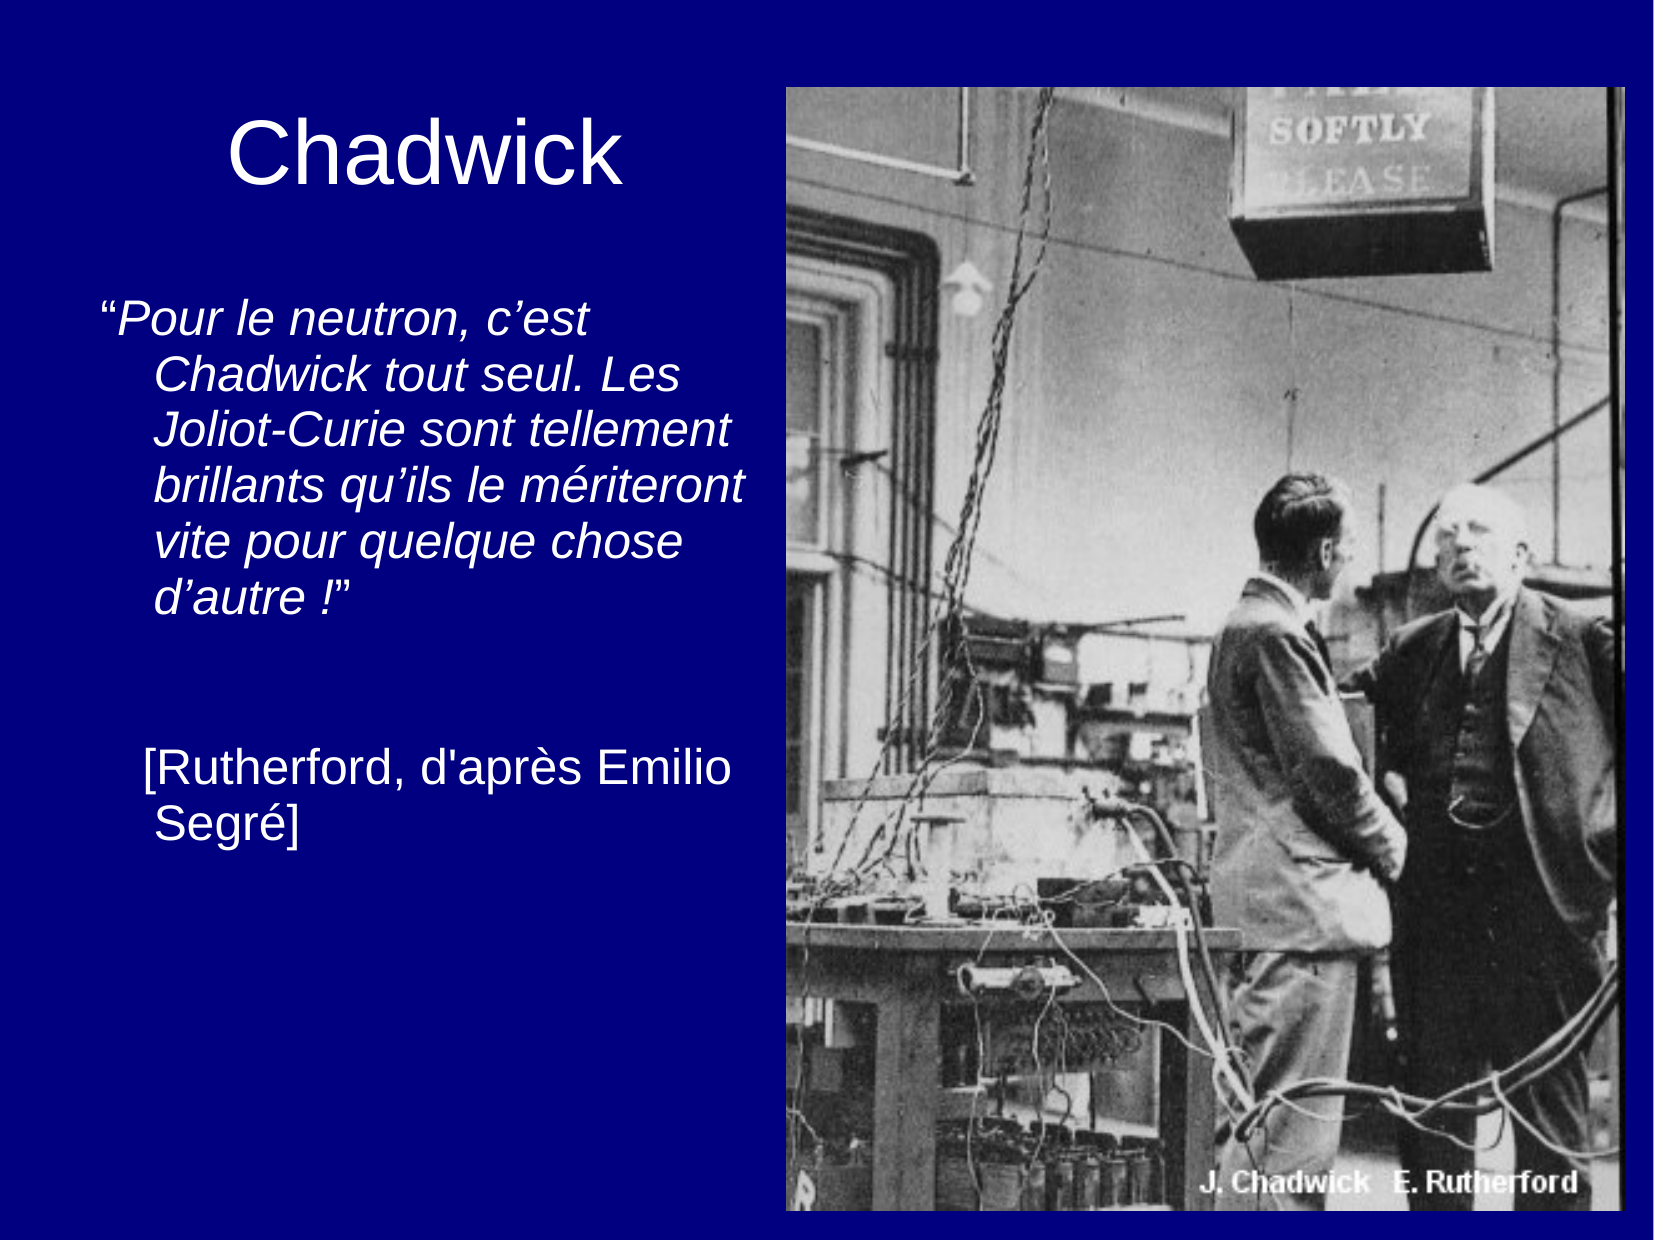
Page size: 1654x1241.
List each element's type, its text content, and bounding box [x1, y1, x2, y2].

title Chadwick [82, 49, 768, 257]
picture [786, 87, 1625, 1211]
list “Pour le neutron, c’est Chadwick tout seul. Les Joliot-Curie sont tellement brillants qu’ils le mériteront vite pour quelque chose d’autre !” [Rutherford, d'après Emilio Segré] [82, 290, 768, 1109]
